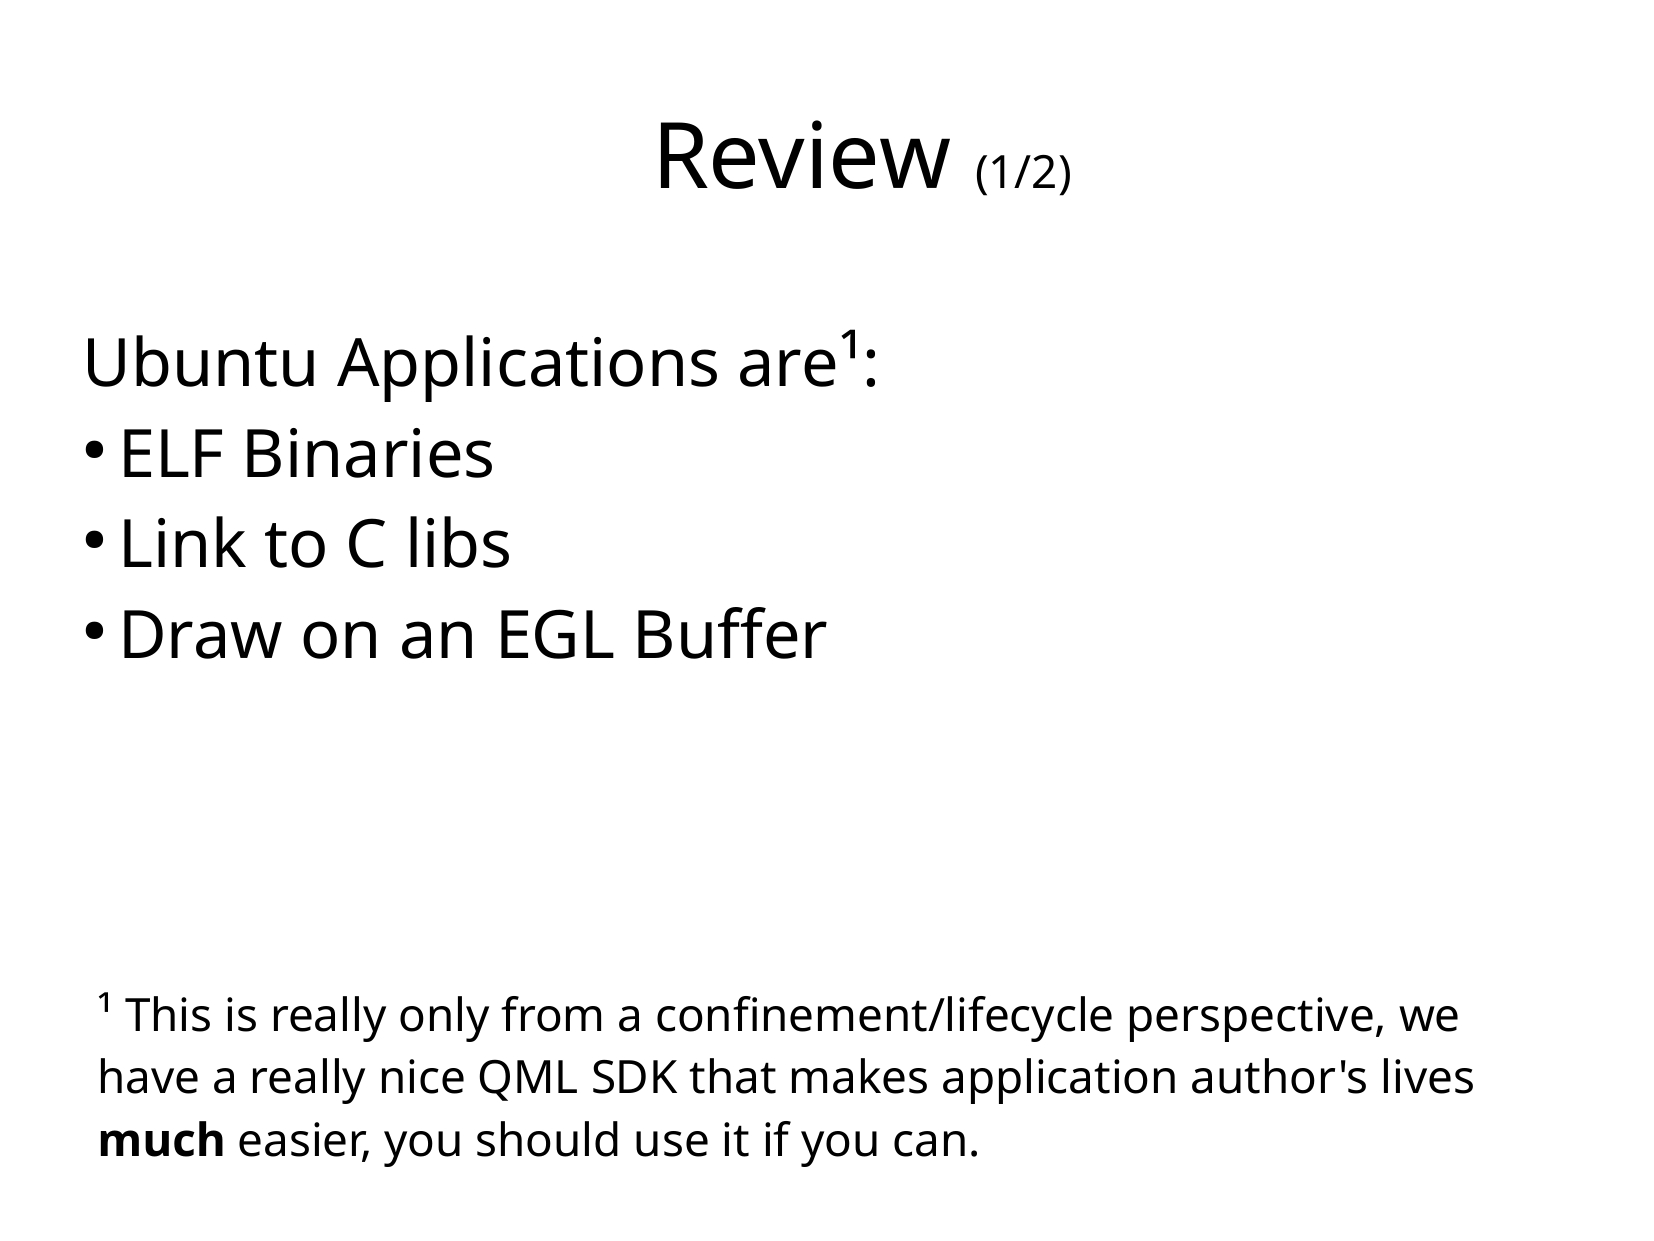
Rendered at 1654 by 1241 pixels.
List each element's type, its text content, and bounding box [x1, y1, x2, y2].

subtitle Ubuntu Applications are¹: ELF Binaries Link to C libs Draw on an EGL Buffer [82, 315, 1571, 1035]
title Review (1/2) [82, 49, 1571, 257]
text_box ¹ This is really only from a confinement/lifecycle perspective, we have a really nice QML SDK that makes application author's lives much easier, you should use it if you can. [82, 975, 1563, 1201]
